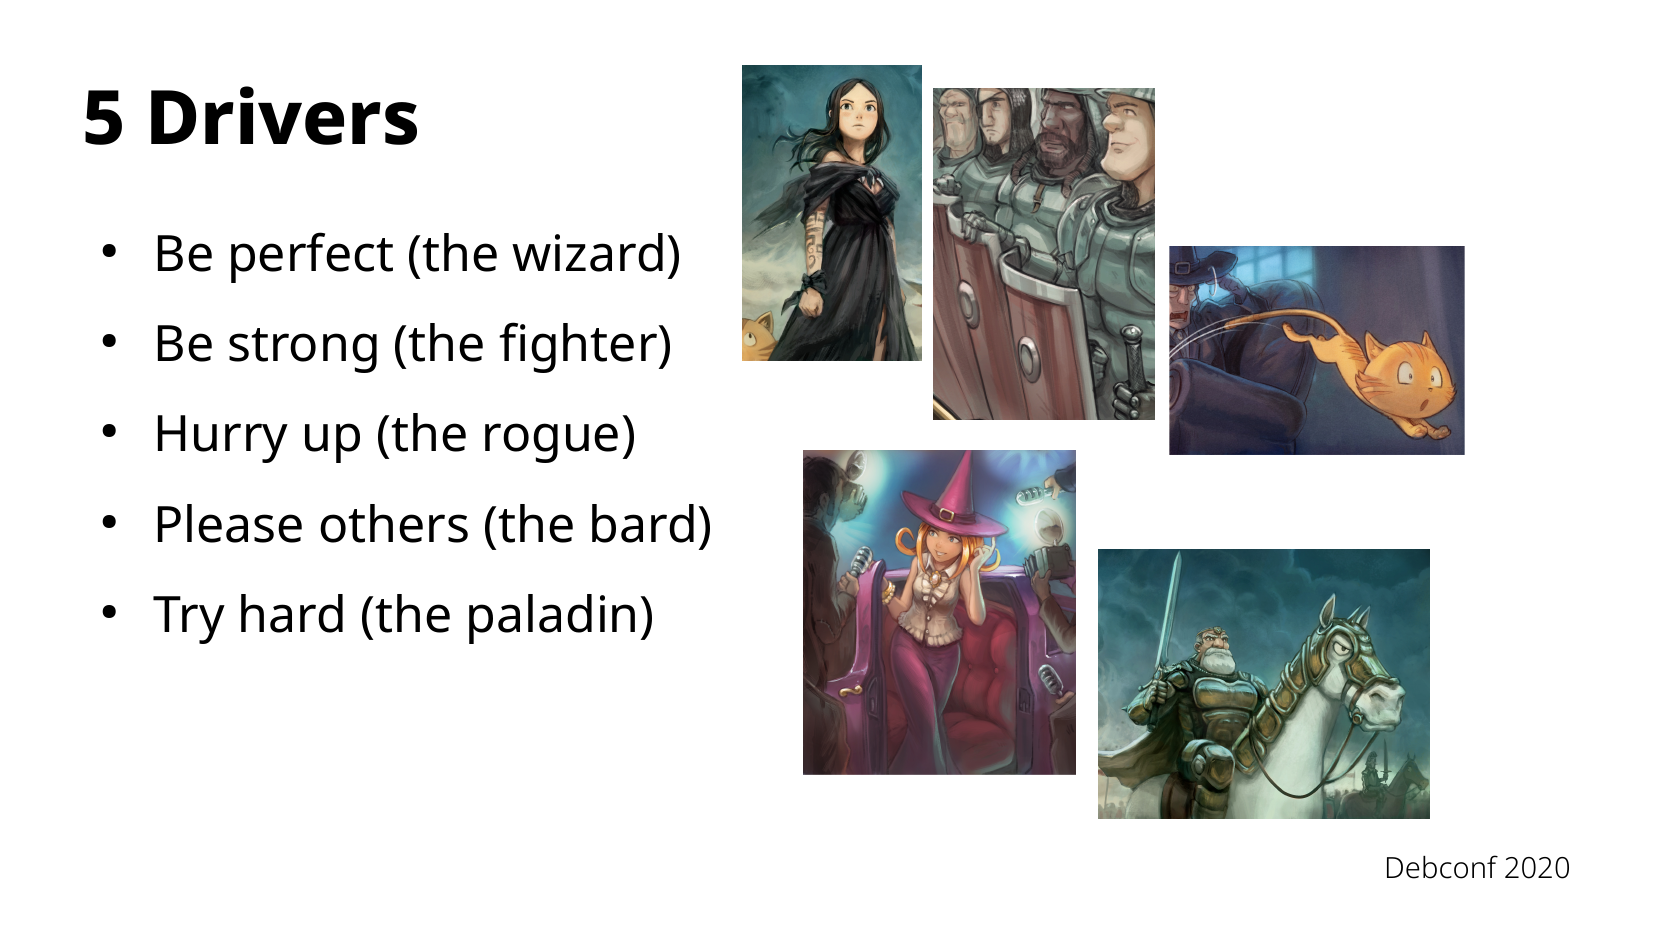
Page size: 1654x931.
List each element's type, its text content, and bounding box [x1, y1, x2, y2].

picture [803, 450, 1076, 775]
picture [933, 88, 1155, 420]
title 5 Drivers [82, 37, 1571, 193]
picture [742, 65, 922, 361]
list Be perfect (the wizard) Be strong (the fighter) Hurry up (the rogue) Please others (the bard) Try hard (the paladin) [82, 217, 1571, 758]
picture [1169, 246, 1465, 455]
picture [1098, 549, 1430, 819]
